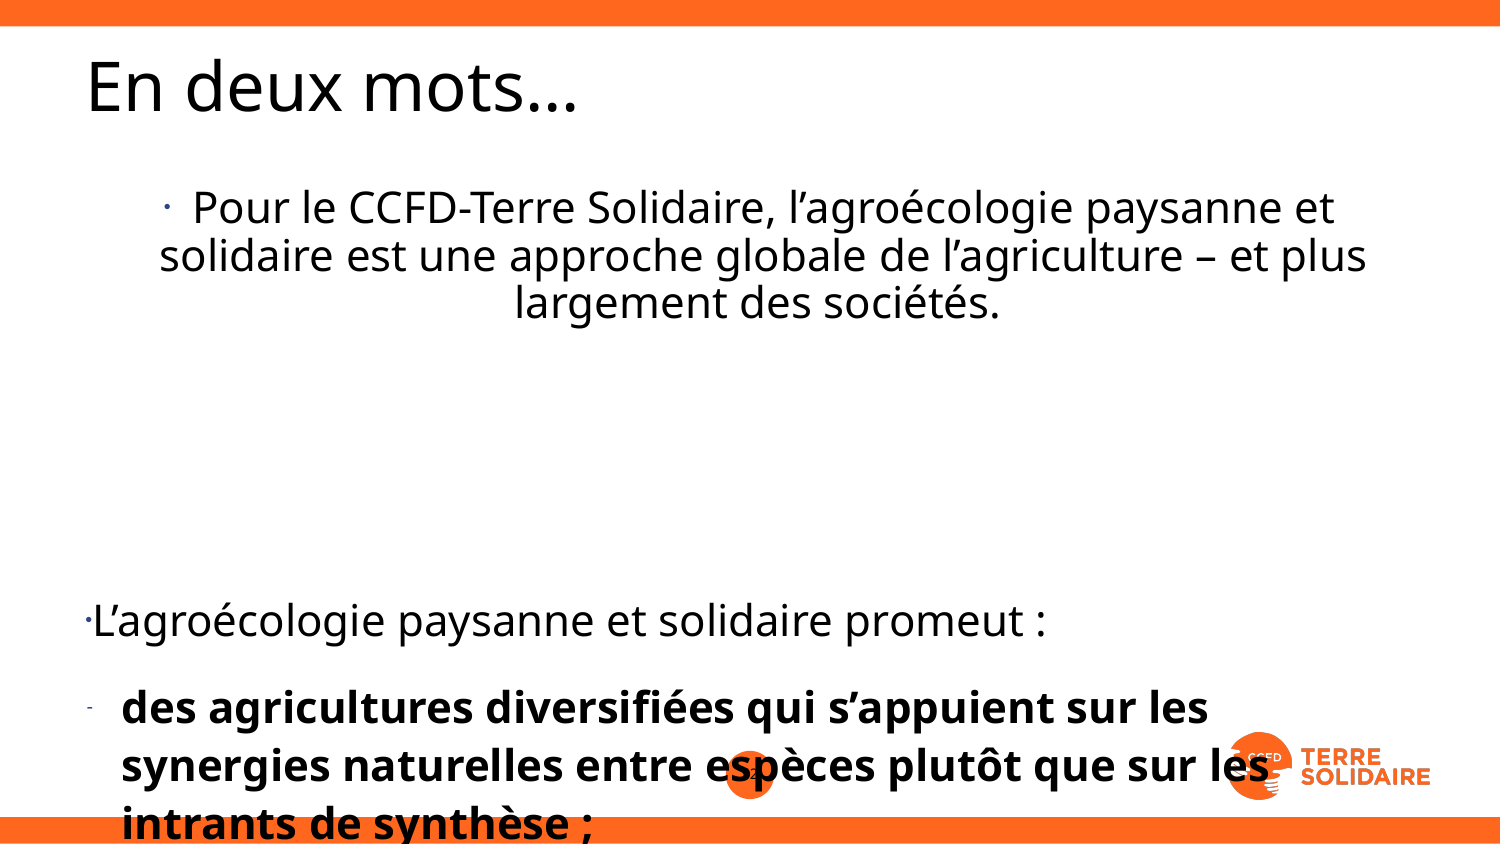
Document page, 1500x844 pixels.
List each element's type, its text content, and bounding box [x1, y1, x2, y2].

title En deux mots… [70, 44, 1430, 126]
list Pour le CCFD-Terre Solidaire, l’agroécologie paysanne et solidaire est une approche globale de l’agriculture – et plus largement des sociétés. L’agroécologie paysanne et solidaire promeut : des agricultures diversifiées qui s’appuient sur les synergies naturelles entre espèces plutôt que sur les intrants de synthèse ; des systèmes alimentaires diversifiés gérés de façon concertée et davantage ancrés dans les territoires dans une perspective de souveraineté alimentaire ; des politiques publiques et une régulation de l’économie mondiale contre la détérioration sociale et environnementale, et pour plus de solidarité. En défendant l’agroécologie paysanne et solidaire, le CCFD-Terre Solidaire appelle à une évolution rapide et profonde des systèmes, du local au global [70, 178, 1430, 686]
picture [1228, 732, 1430, 800]
picture [1231, 761, 1240, 766]
